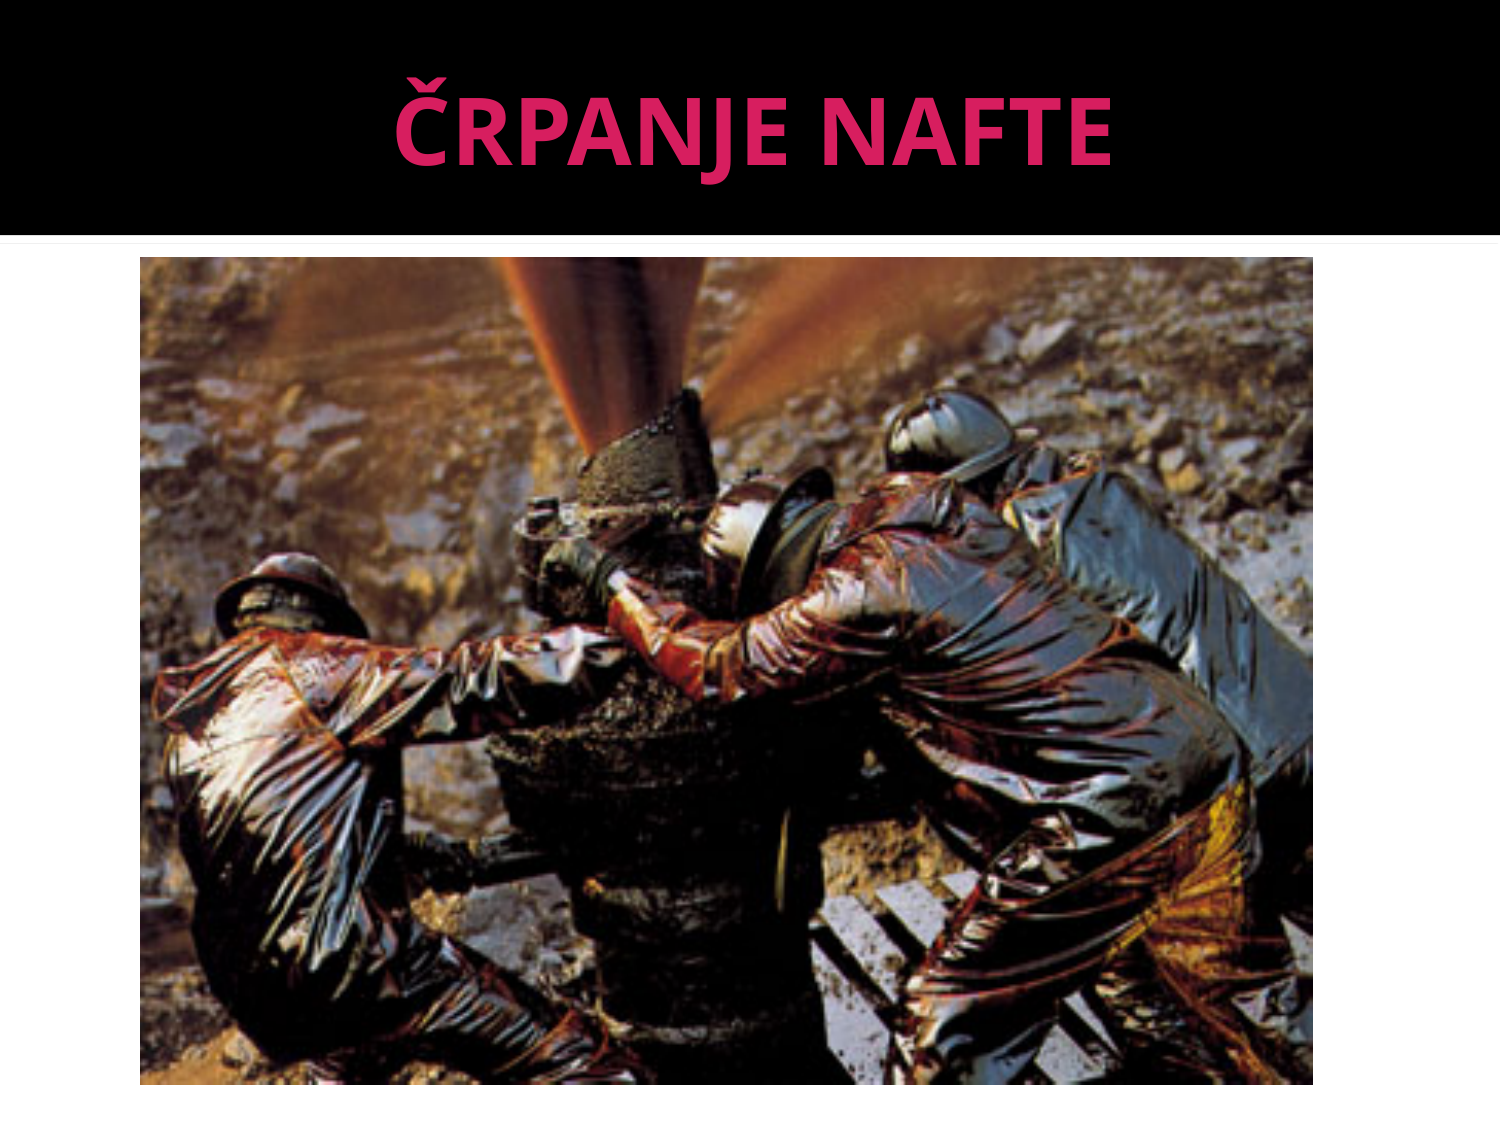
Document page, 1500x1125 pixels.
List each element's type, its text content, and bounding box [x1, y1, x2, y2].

picture [140, 257, 1313, 1085]
title ČRPANJE NAFTE [75, 24, 1425, 231]
